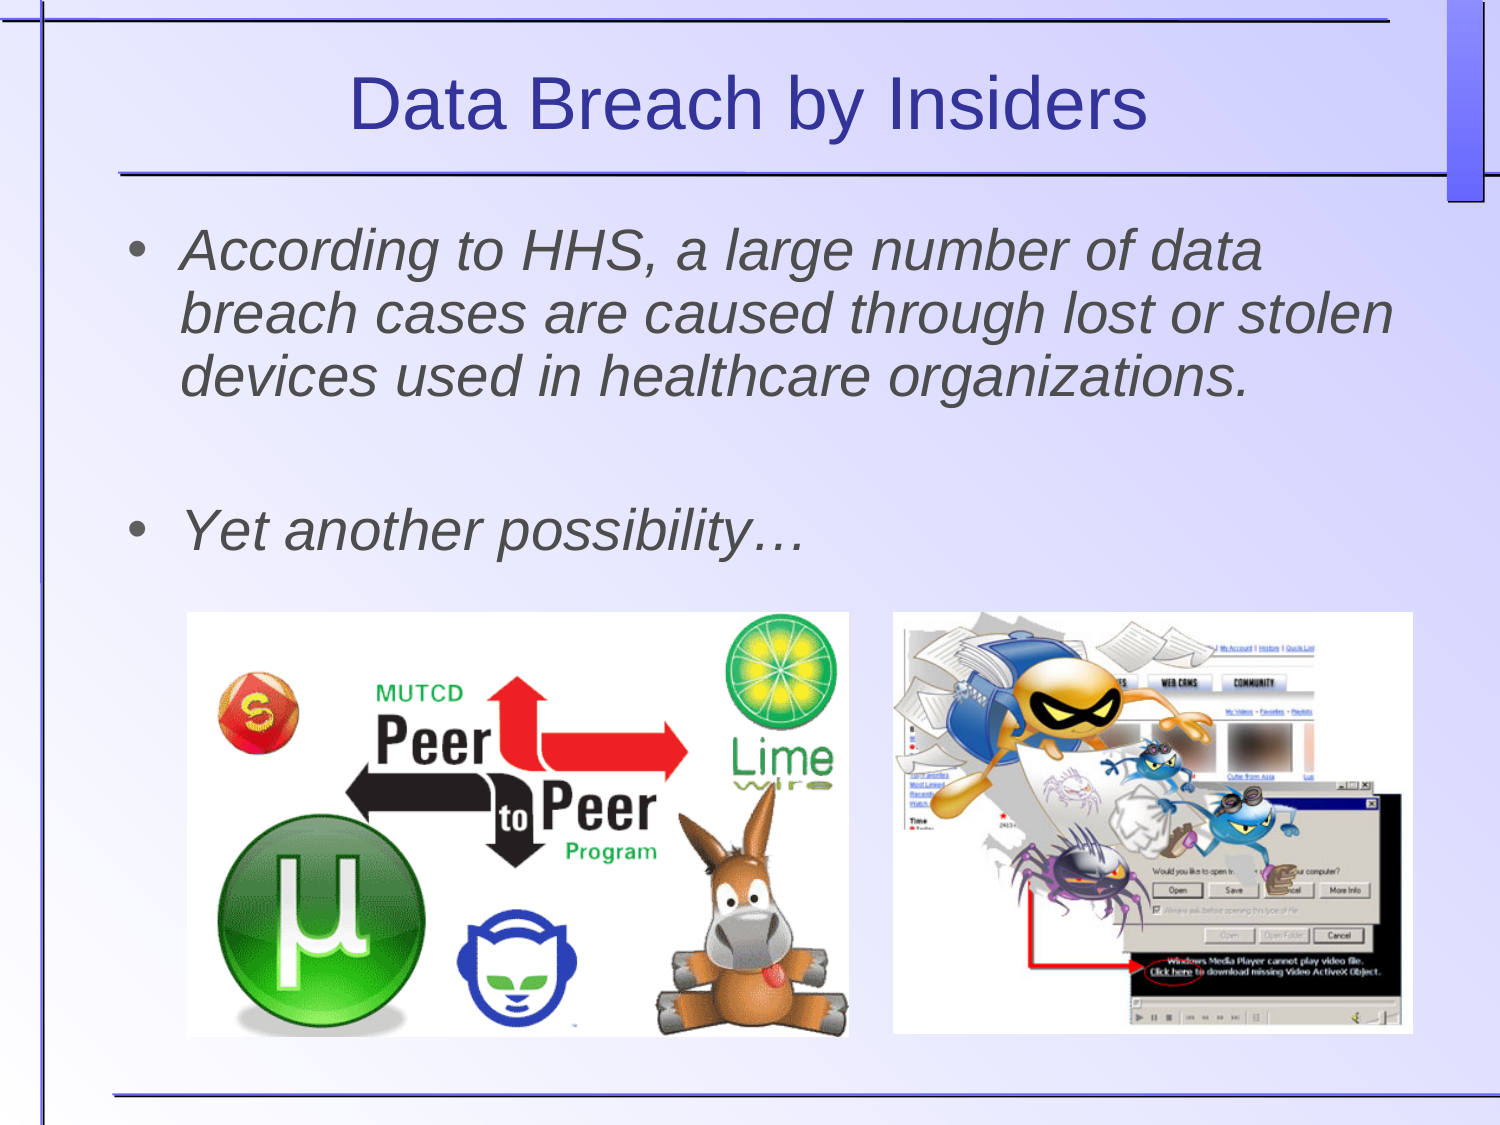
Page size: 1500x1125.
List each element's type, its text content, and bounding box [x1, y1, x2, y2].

picture [893, 612, 1413, 1034]
list According to HHS, a large number of data breach cases are caused through lost or stolen devices used in healthcare organizations. Yet another possibility… [112, 212, 1463, 1081]
title Data Breach by Insiders [74, 7, 1423, 193]
picture [187, 612, 849, 1038]
